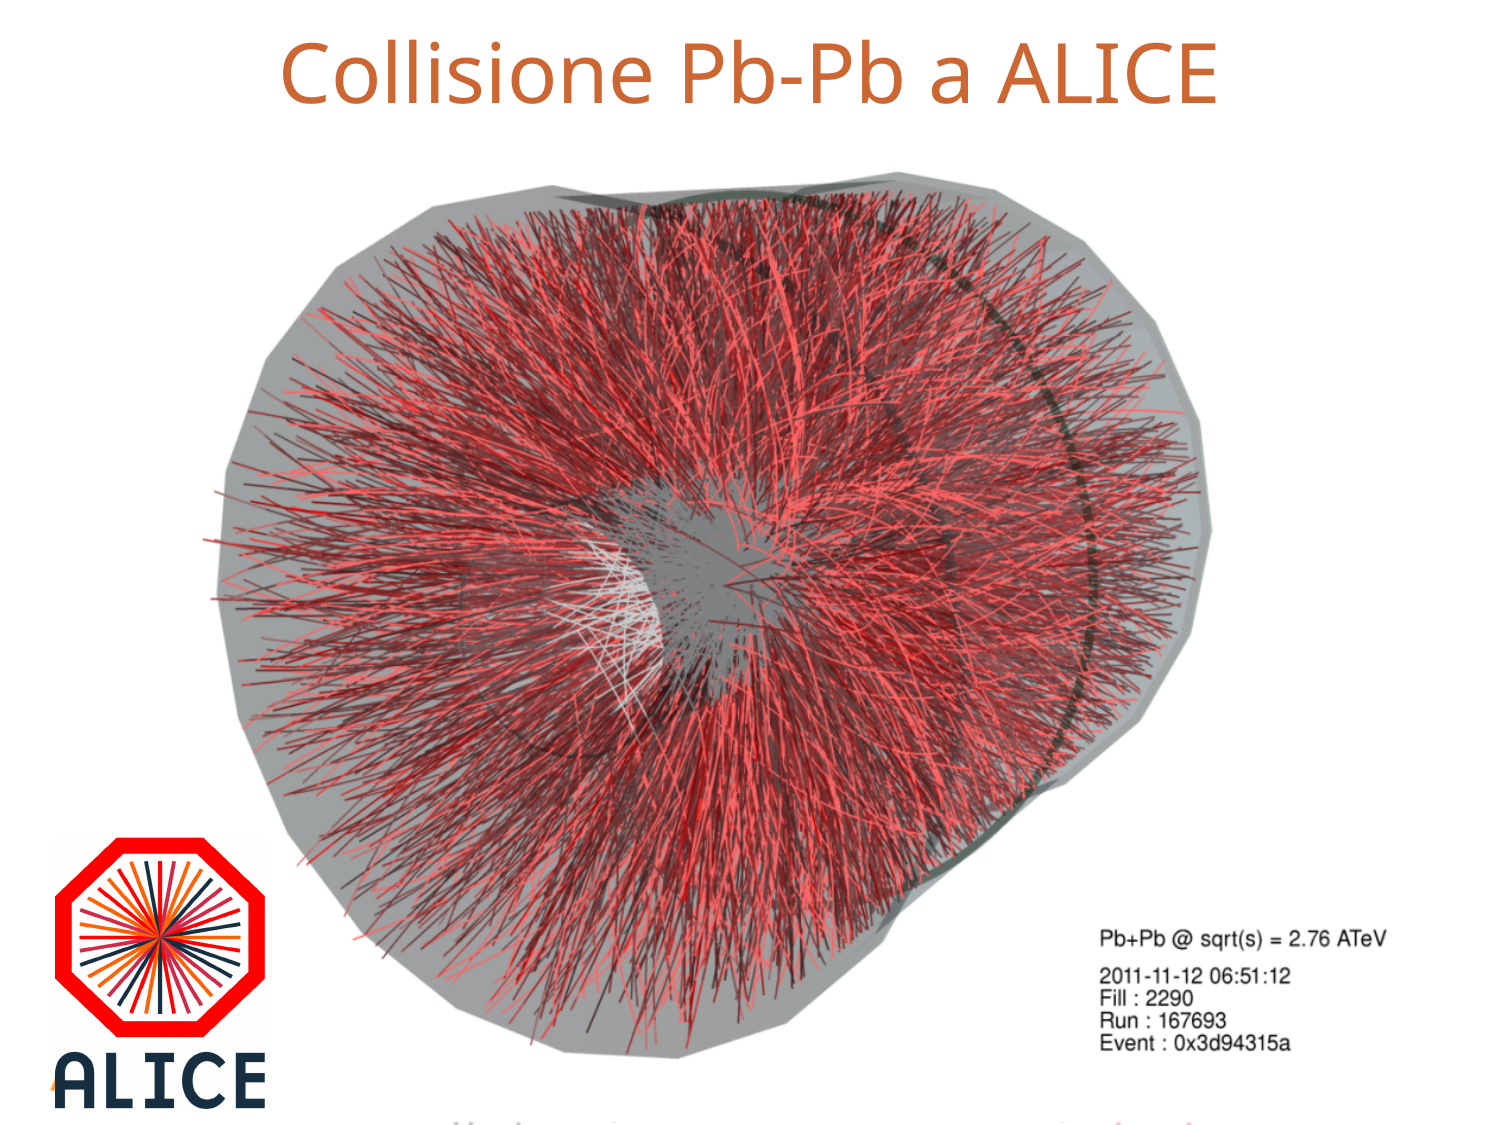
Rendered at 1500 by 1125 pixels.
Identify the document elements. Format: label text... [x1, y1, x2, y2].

picture [0, 0, 1500, 1125]
title Collisione Pb-Pb a ALICE [37, 9, 1463, 135]
